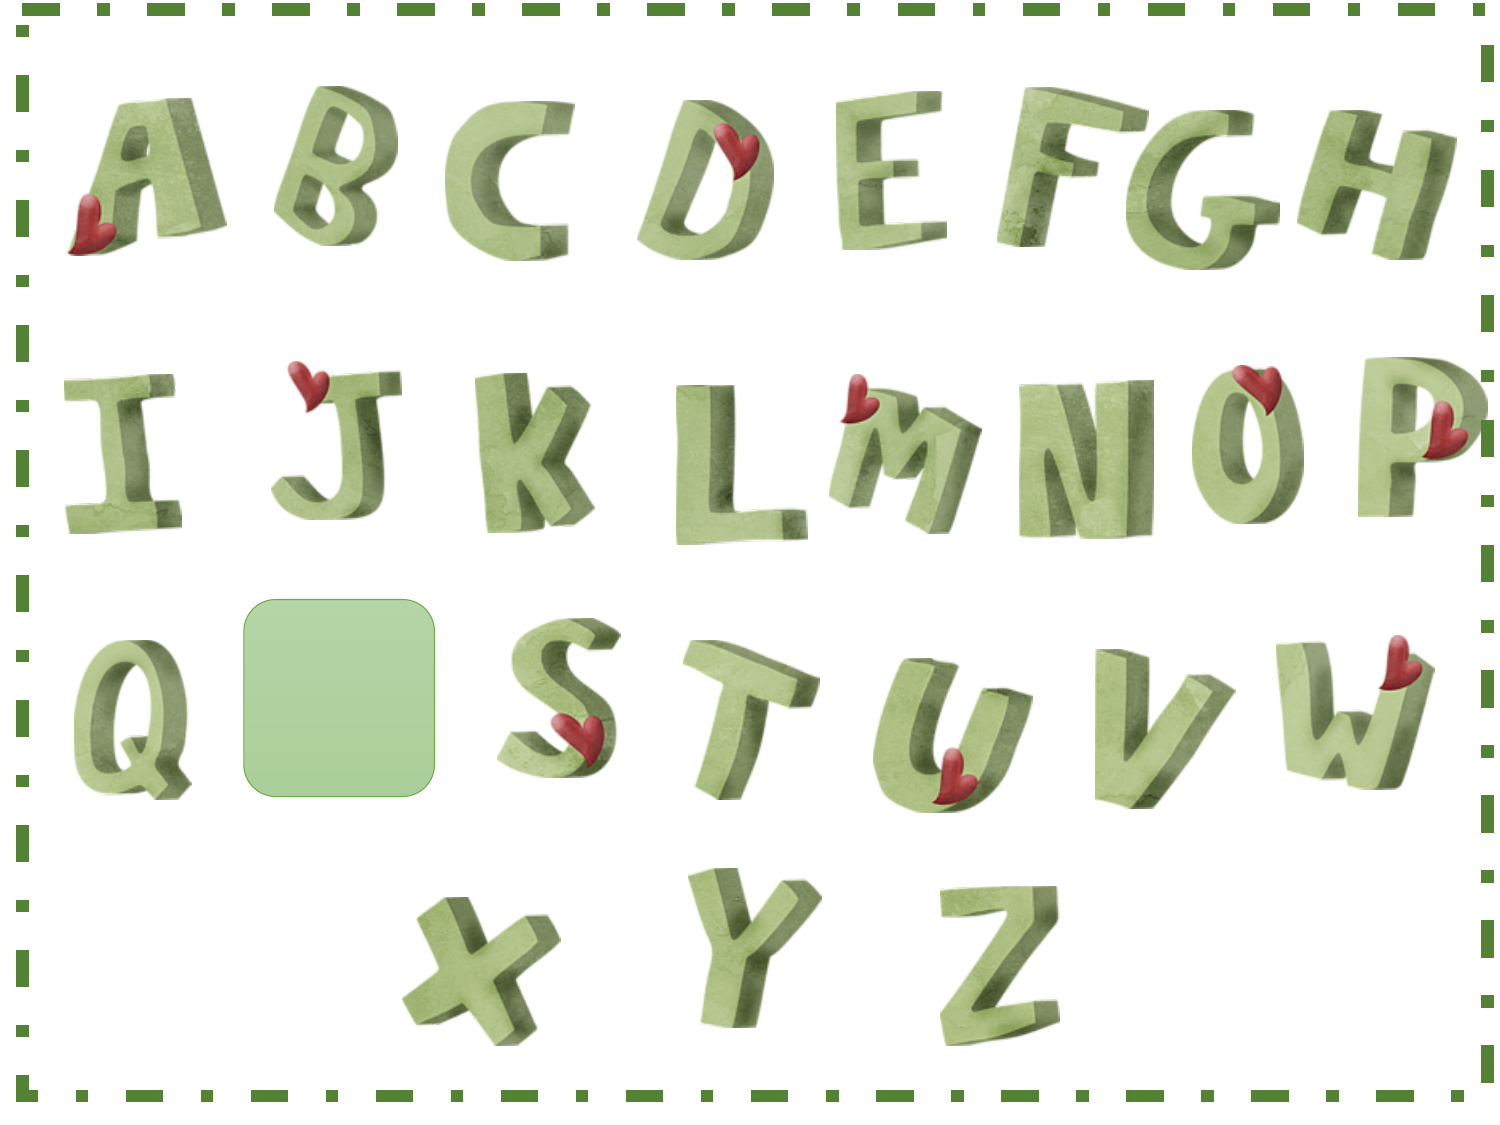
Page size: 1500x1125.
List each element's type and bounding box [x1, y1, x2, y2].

picture [836, 91, 947, 250]
picture [402, 897, 561, 1046]
picture [637, 100, 774, 260]
picture [829, 374, 982, 534]
picture [683, 640, 820, 800]
picture [274, 86, 398, 246]
picture [497, 618, 621, 778]
picture [676, 385, 808, 545]
picture [1358, 357, 1488, 517]
picture [1192, 365, 1304, 524]
picture [1019, 380, 1154, 539]
picture [997, 87, 1280, 270]
picture [688, 868, 822, 1028]
picture [873, 658, 1033, 813]
text_box [243, 599, 435, 797]
picture [475, 373, 595, 533]
picture [271, 361, 402, 520]
picture [67, 98, 227, 257]
picture [940, 886, 1060, 1046]
picture [1095, 649, 1236, 809]
picture [1276, 635, 1435, 790]
picture [64, 374, 182, 534]
picture [1297, 110, 1457, 260]
picture [74, 640, 192, 800]
picture [445, 101, 575, 261]
